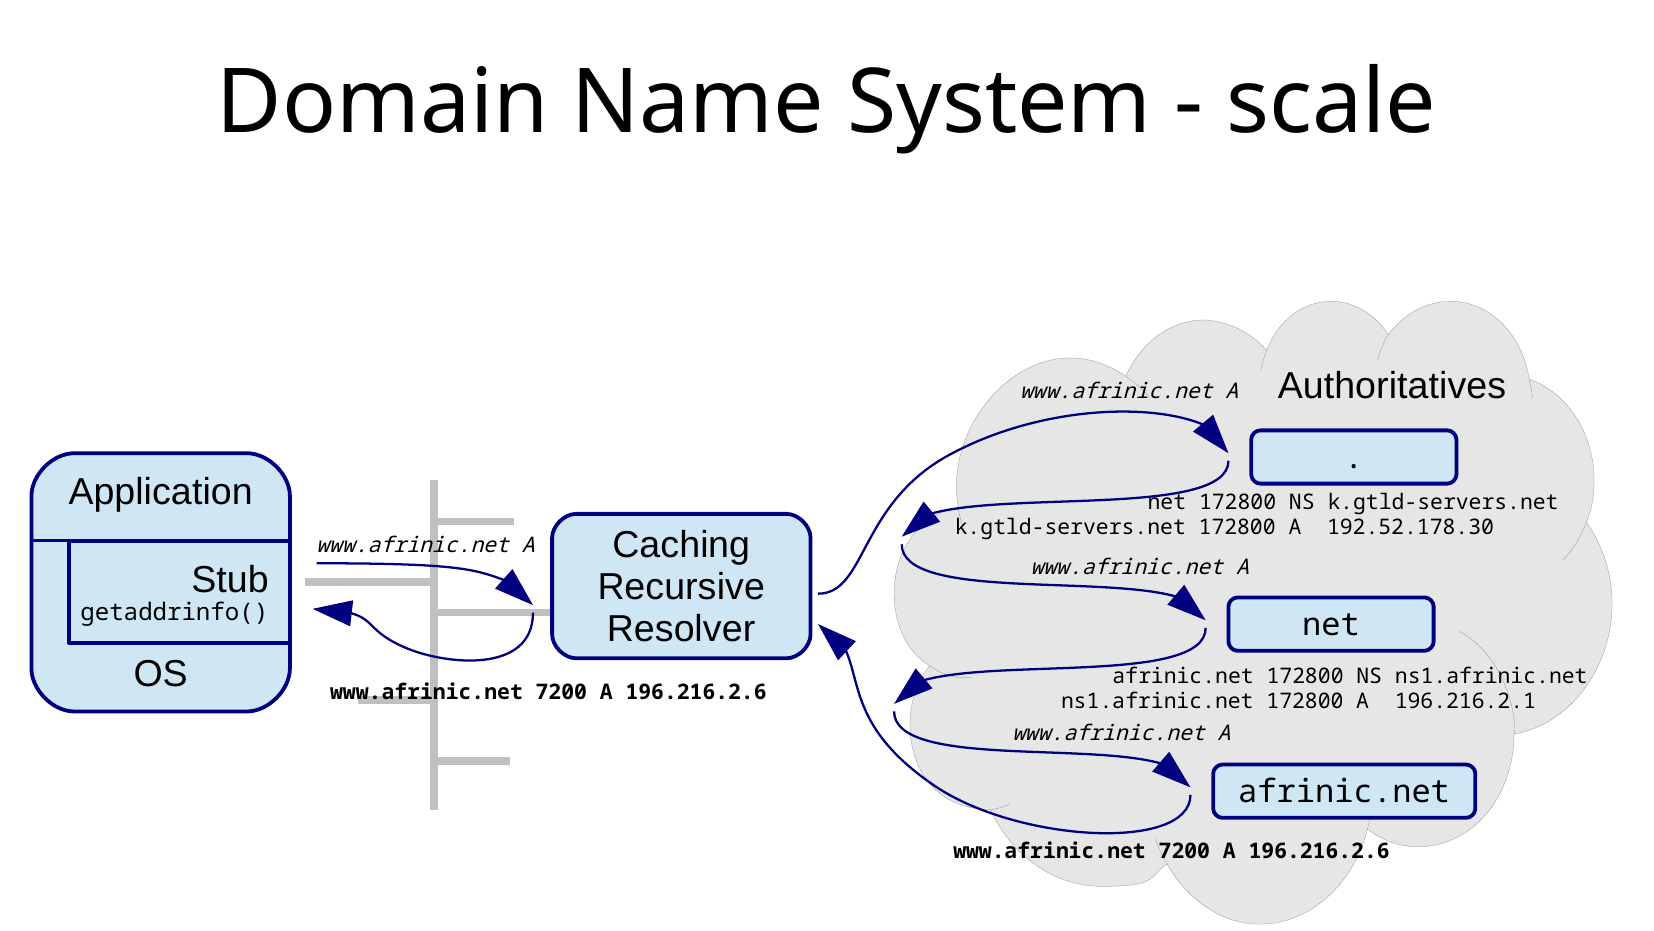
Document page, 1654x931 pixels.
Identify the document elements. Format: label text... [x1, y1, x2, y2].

title Domain Name System - scale [82, 37, 1571, 221]
picture [29, 301, 1613, 925]
